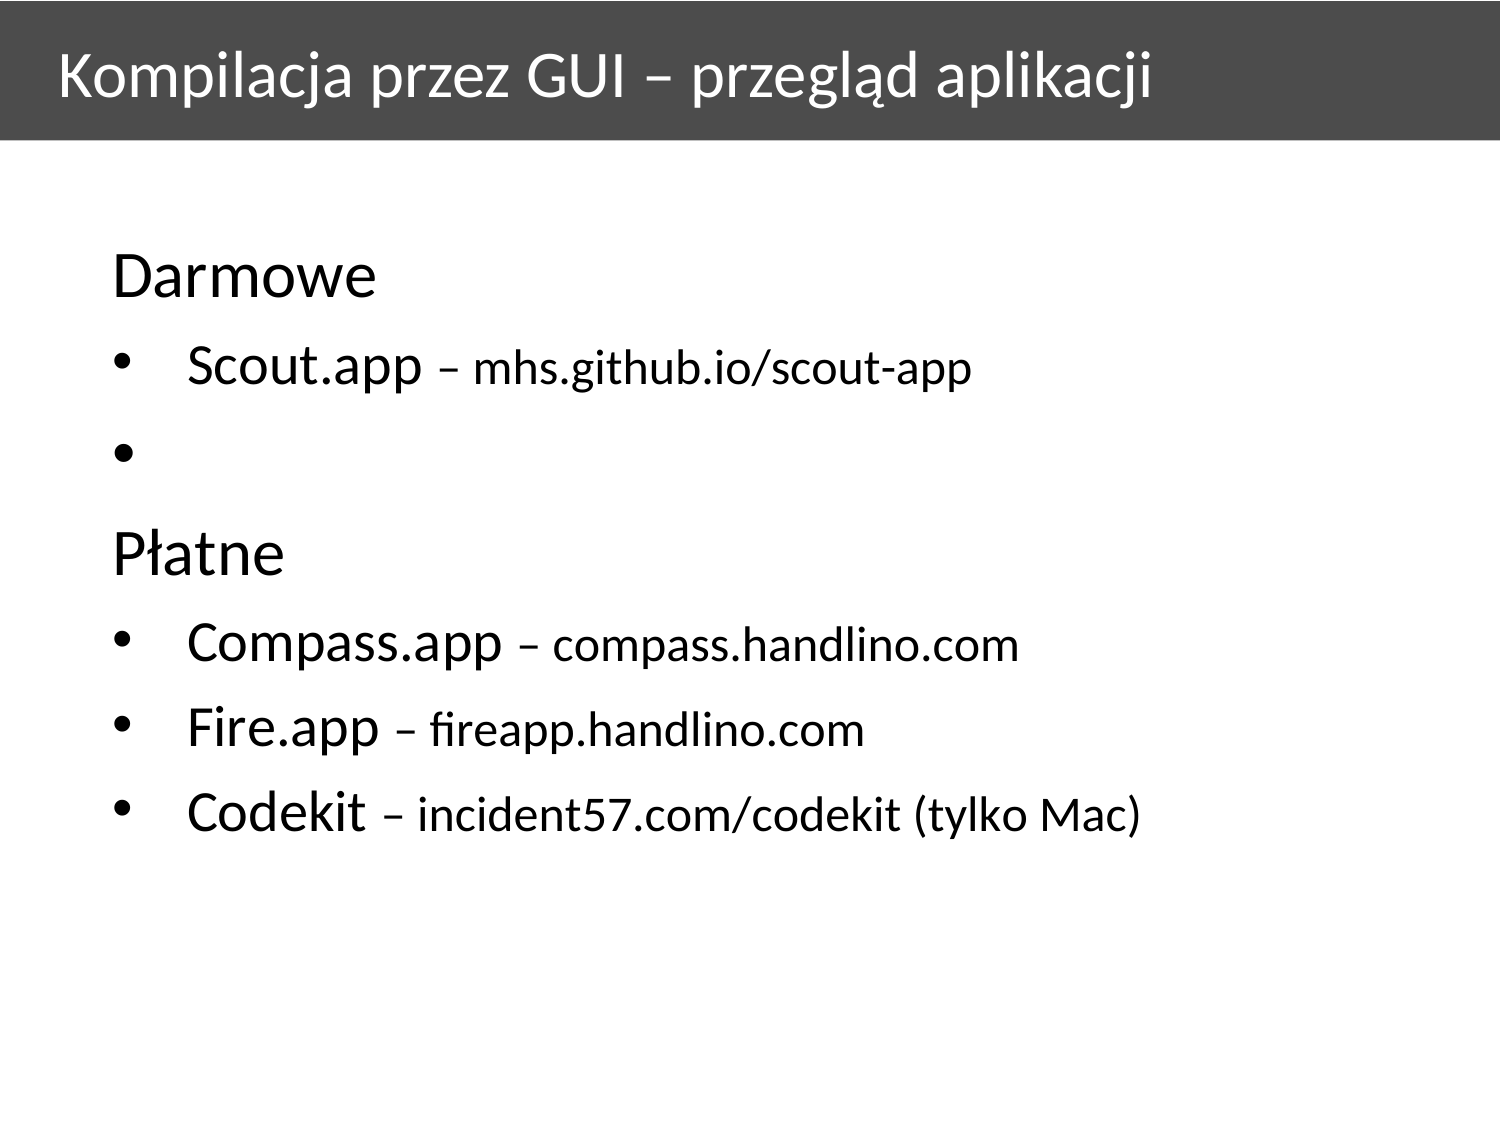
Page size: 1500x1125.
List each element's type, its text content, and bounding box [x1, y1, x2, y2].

text_box Kompilacja przez GUI – przegląd aplikacji [0, 1, 1500, 140]
subtitle Darmowe Scout.app – mhs.github.io/scout-app Płatne Compass.app – compass.handlino.com Fire.app – fireapp.handlino.com Codekit – incident57.com/codekit (tylko Mac) [0, 142, 1495, 876]
